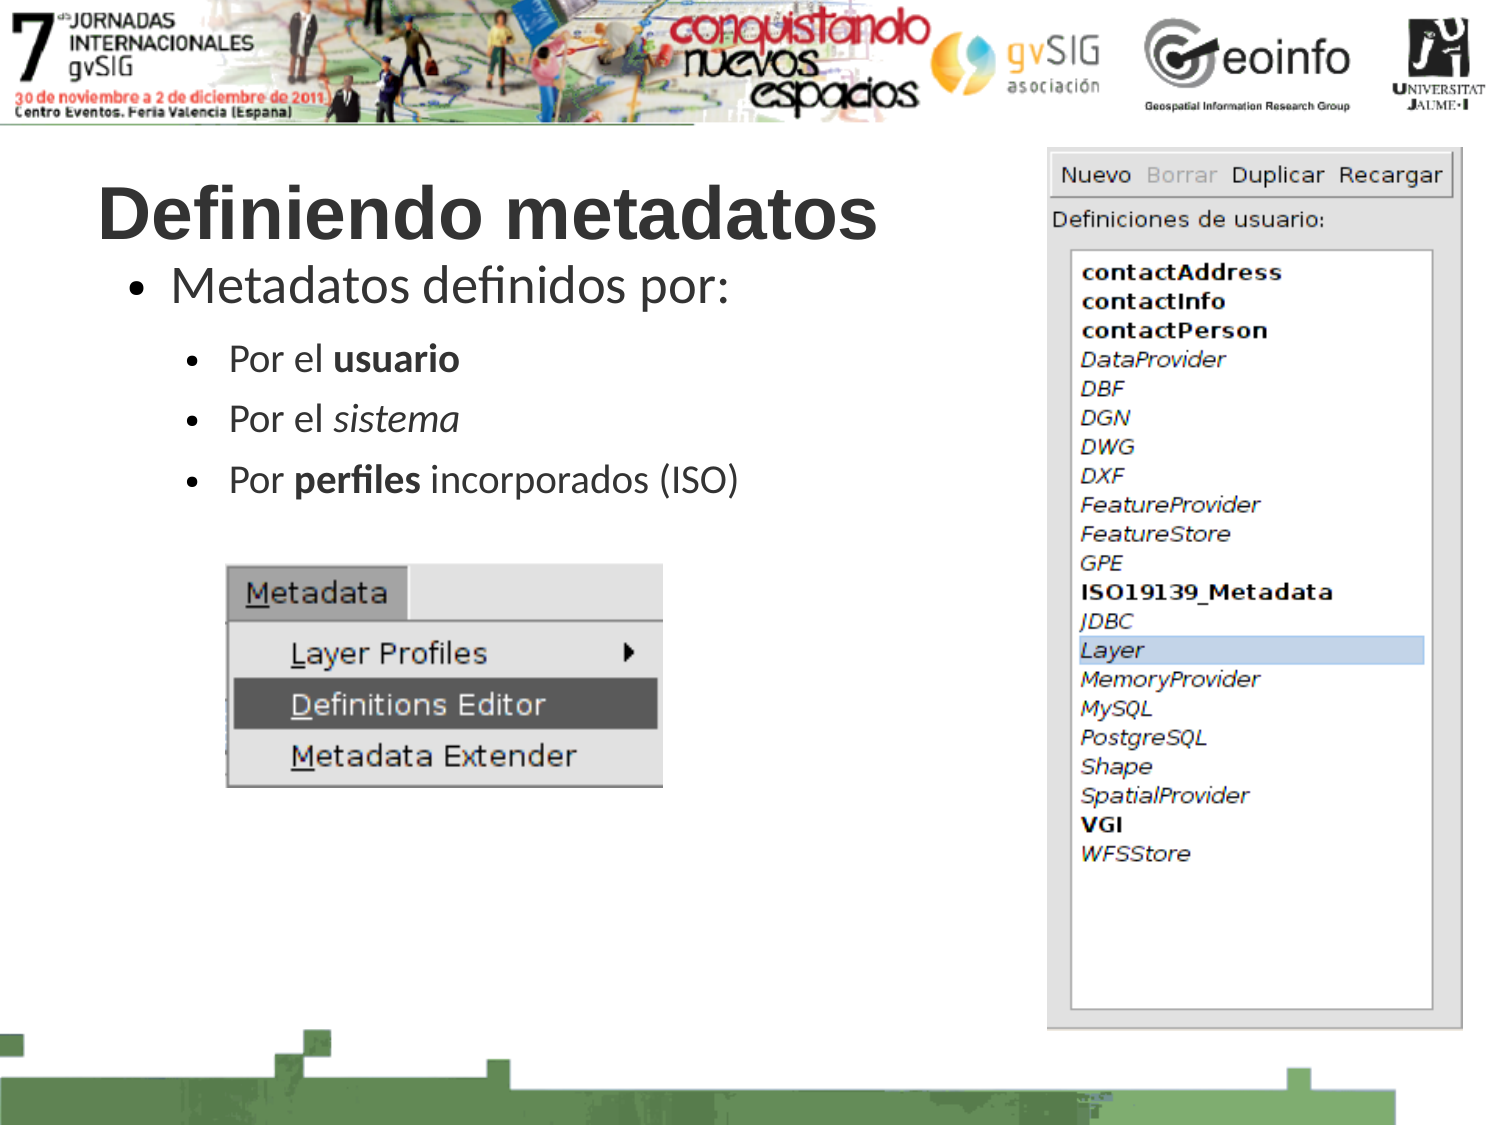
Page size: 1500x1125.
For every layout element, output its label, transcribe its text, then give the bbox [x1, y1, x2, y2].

title Definiendo metadatos [97, 155, 1047, 273]
picture [0, 0, 1500, 1125]
list Metadatos definidos por: Por el usuario Por el sistema Por perfiles incorporados (ISO) [112, 262, 1047, 505]
